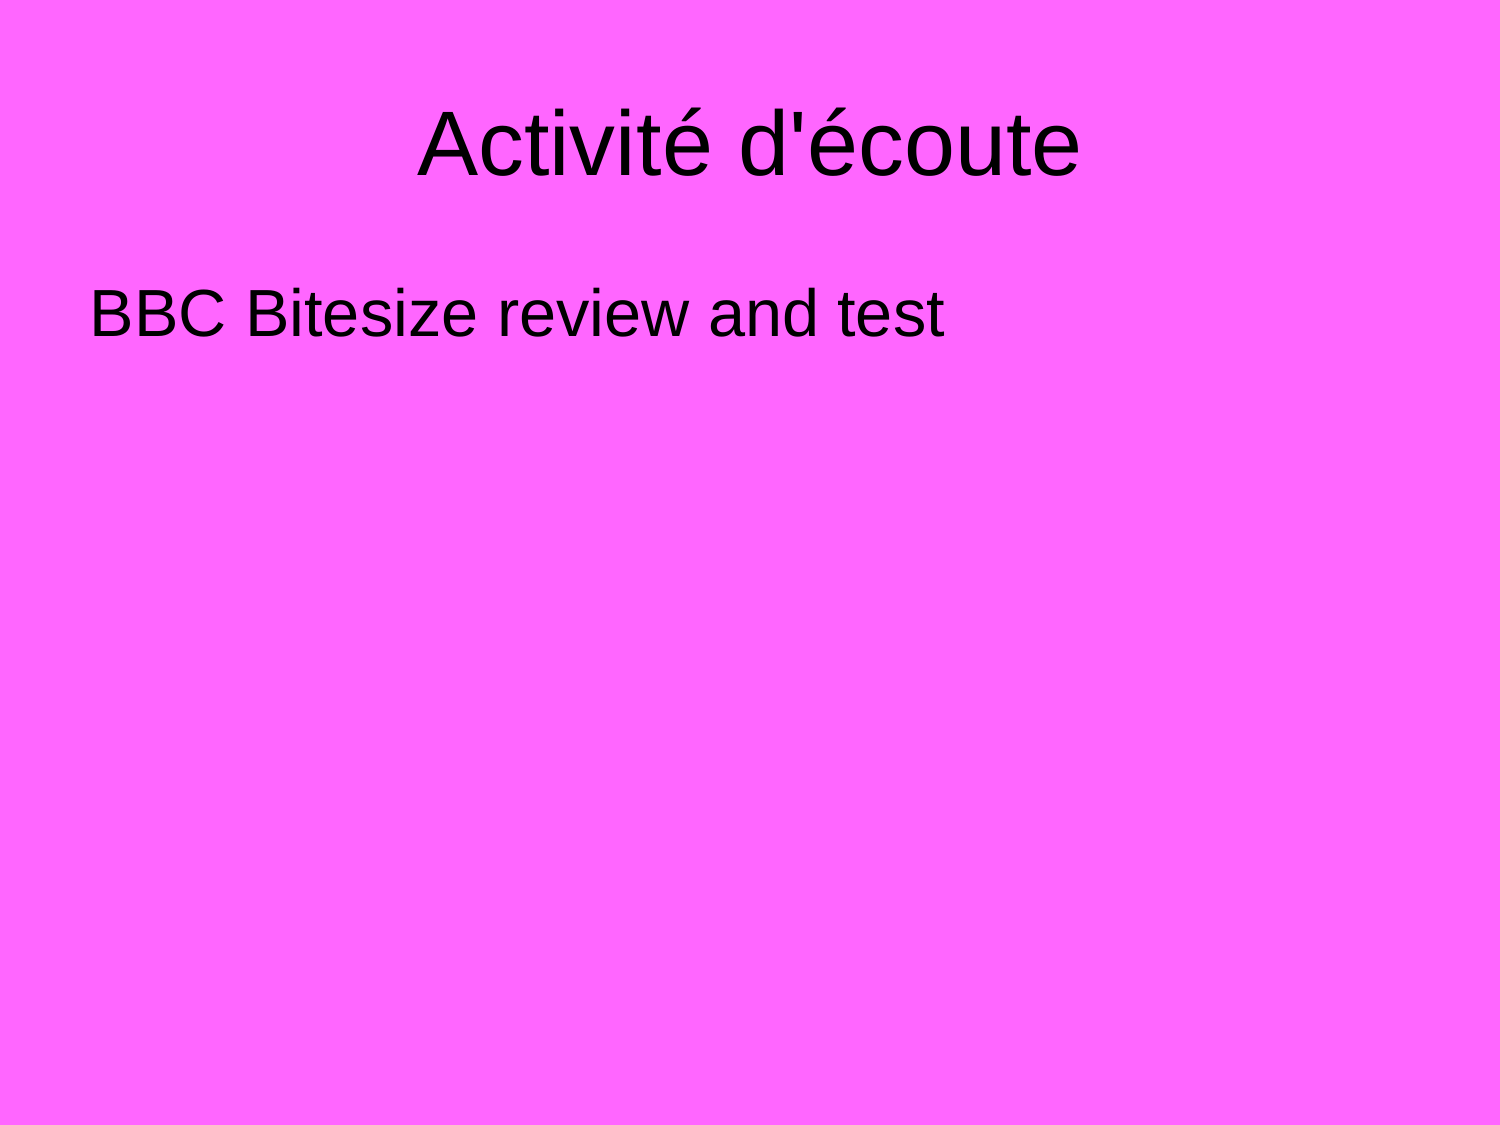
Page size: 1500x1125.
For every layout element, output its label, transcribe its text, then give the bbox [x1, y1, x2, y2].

list BBC Bitesize review and test [75, 262, 1426, 915]
title Activité d'écoute [75, 45, 1426, 233]
